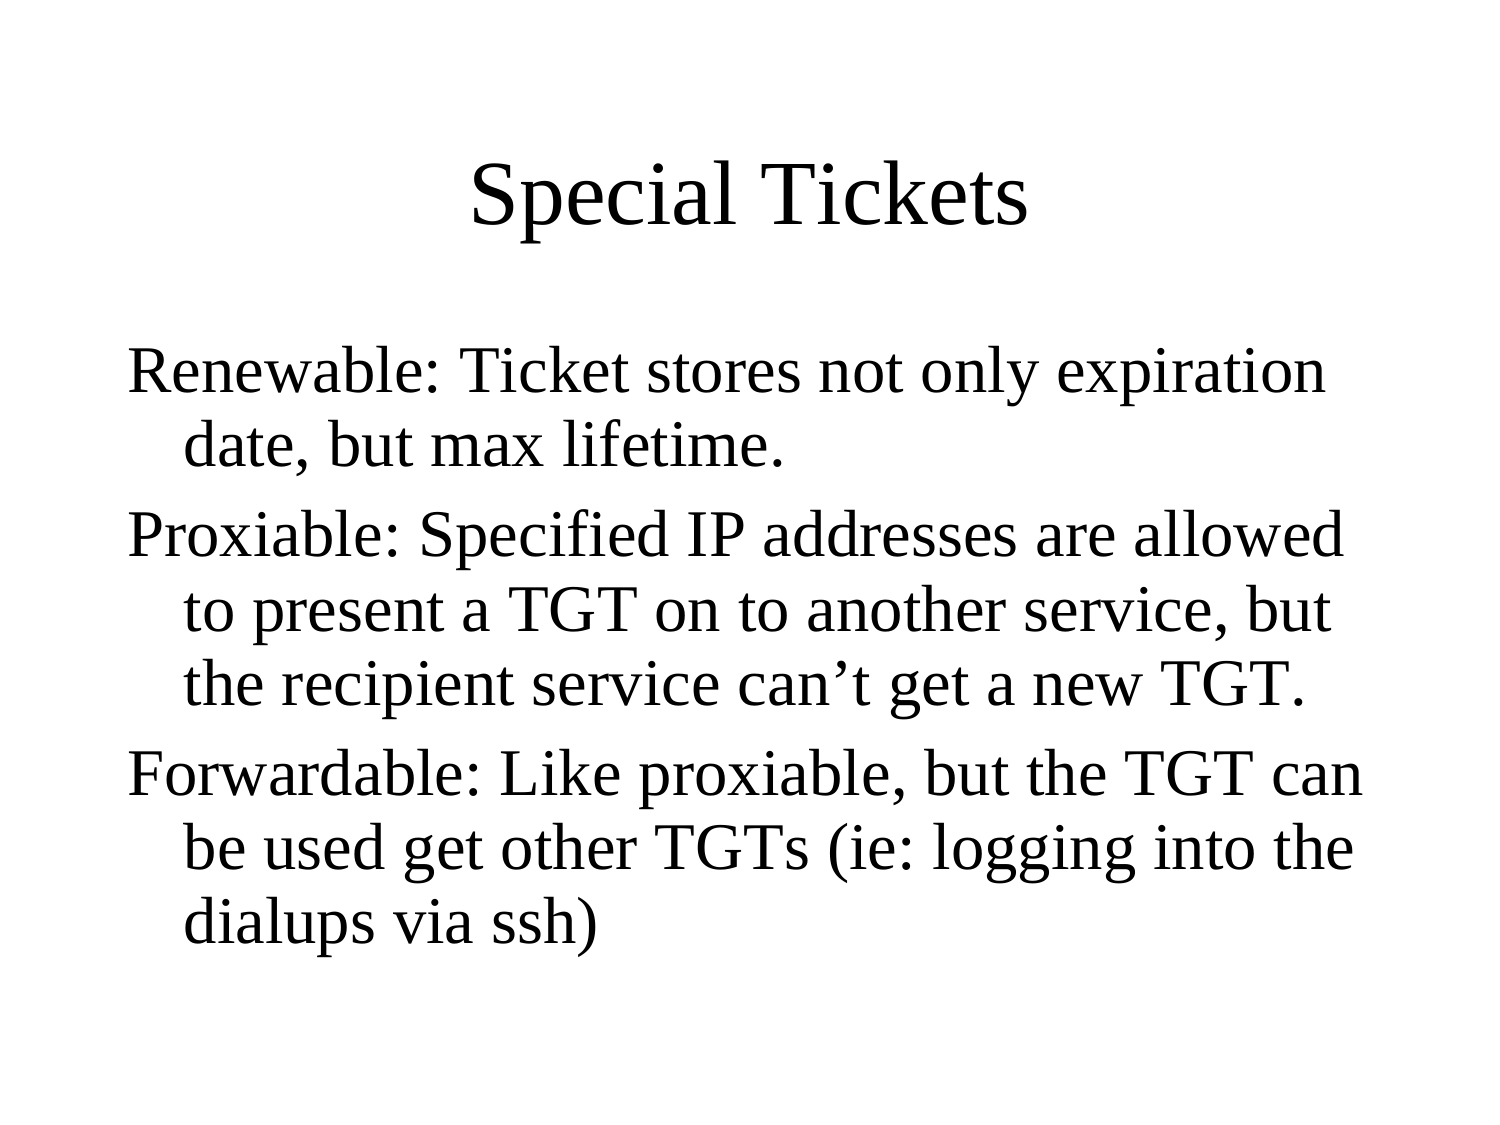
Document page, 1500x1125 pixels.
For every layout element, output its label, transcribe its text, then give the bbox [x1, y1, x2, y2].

title Special Tickets [112, 99, 1388, 288]
list Renewable: Ticket stores not only expiration date, but max lifetime. Proxiable: Specified IP addresses are allowed to present a TGT on to another service, but the recipient service can’t get a new TGT. Forwardable: Like proxiable, but the TGT can be used get other TGTs (ie: logging into the dialups via ssh) [112, 324, 1388, 1041]
